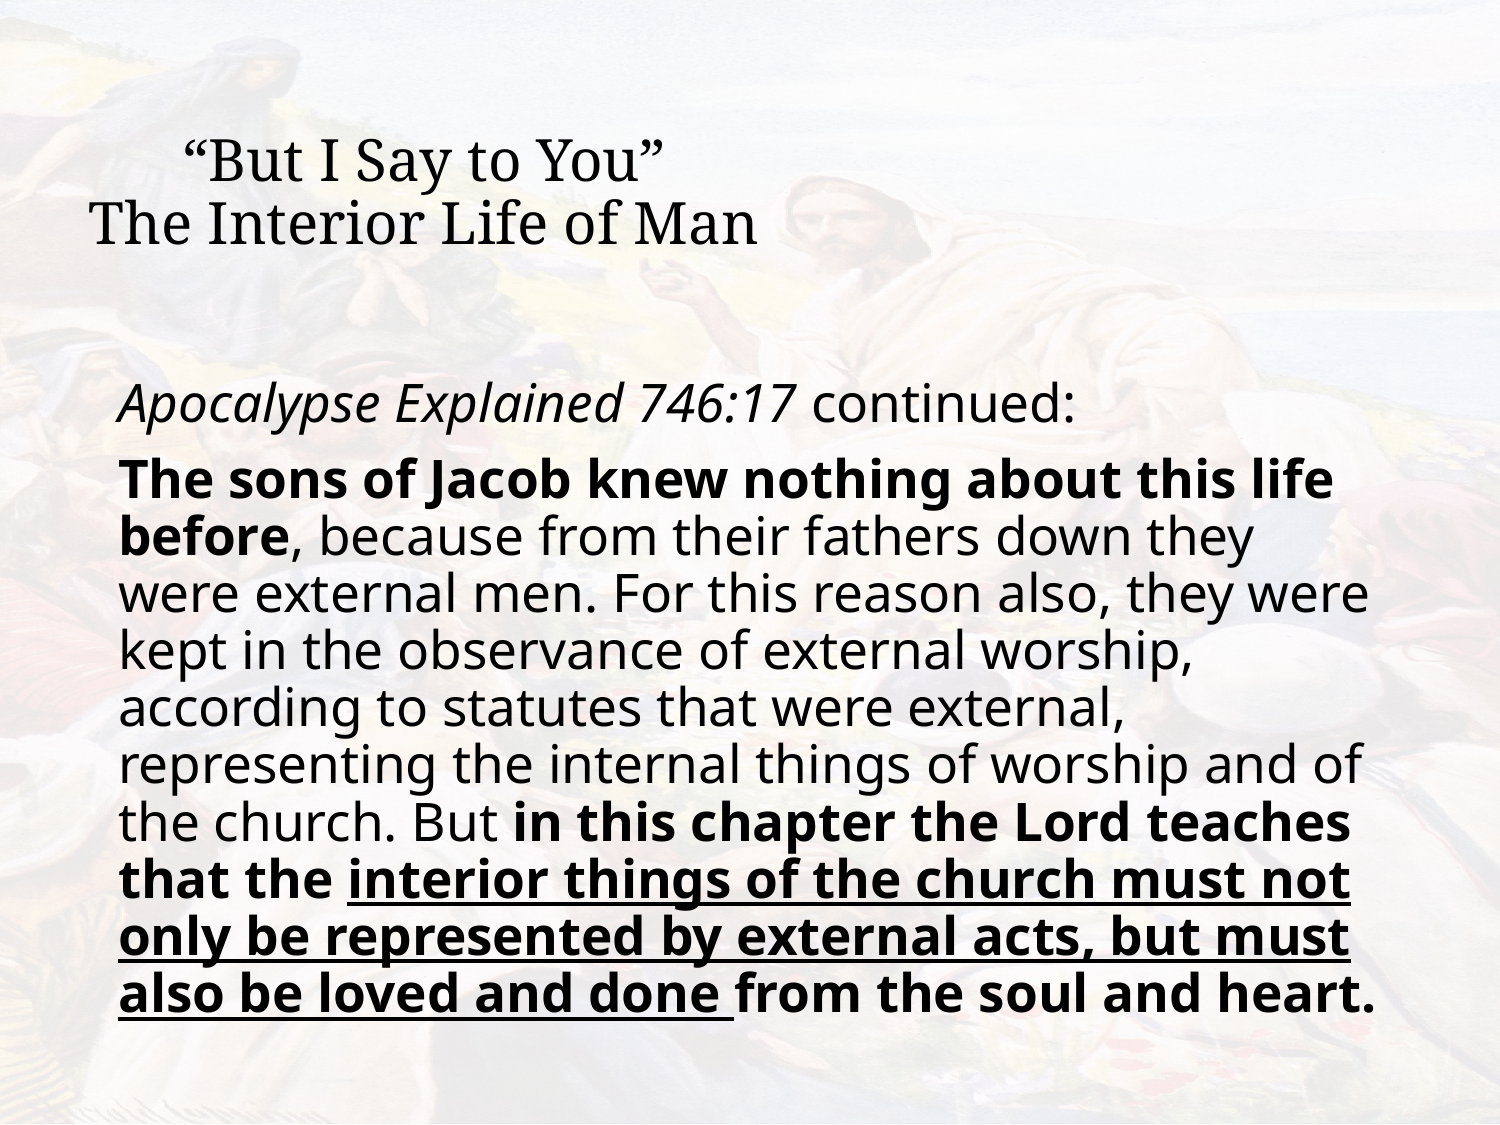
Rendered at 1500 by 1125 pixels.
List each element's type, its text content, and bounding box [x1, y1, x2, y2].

list Apocalypse Explained 746:17 continued: The sons of Jacob knew nothing about this life before, because from their fathers down they were external men. For this reason also, they were kept in the observance of external worship, according to statutes that were external, representing the internal things of worship and of the church. But in this chapter the Lord teaches that the interior things of the church must not only be represented by external acts, but must also be loved and done from the soul and heart. [103, 368, 1397, 1083]
title “But I Say to You” The Interior Life of Man [36, 85, 812, 304]
